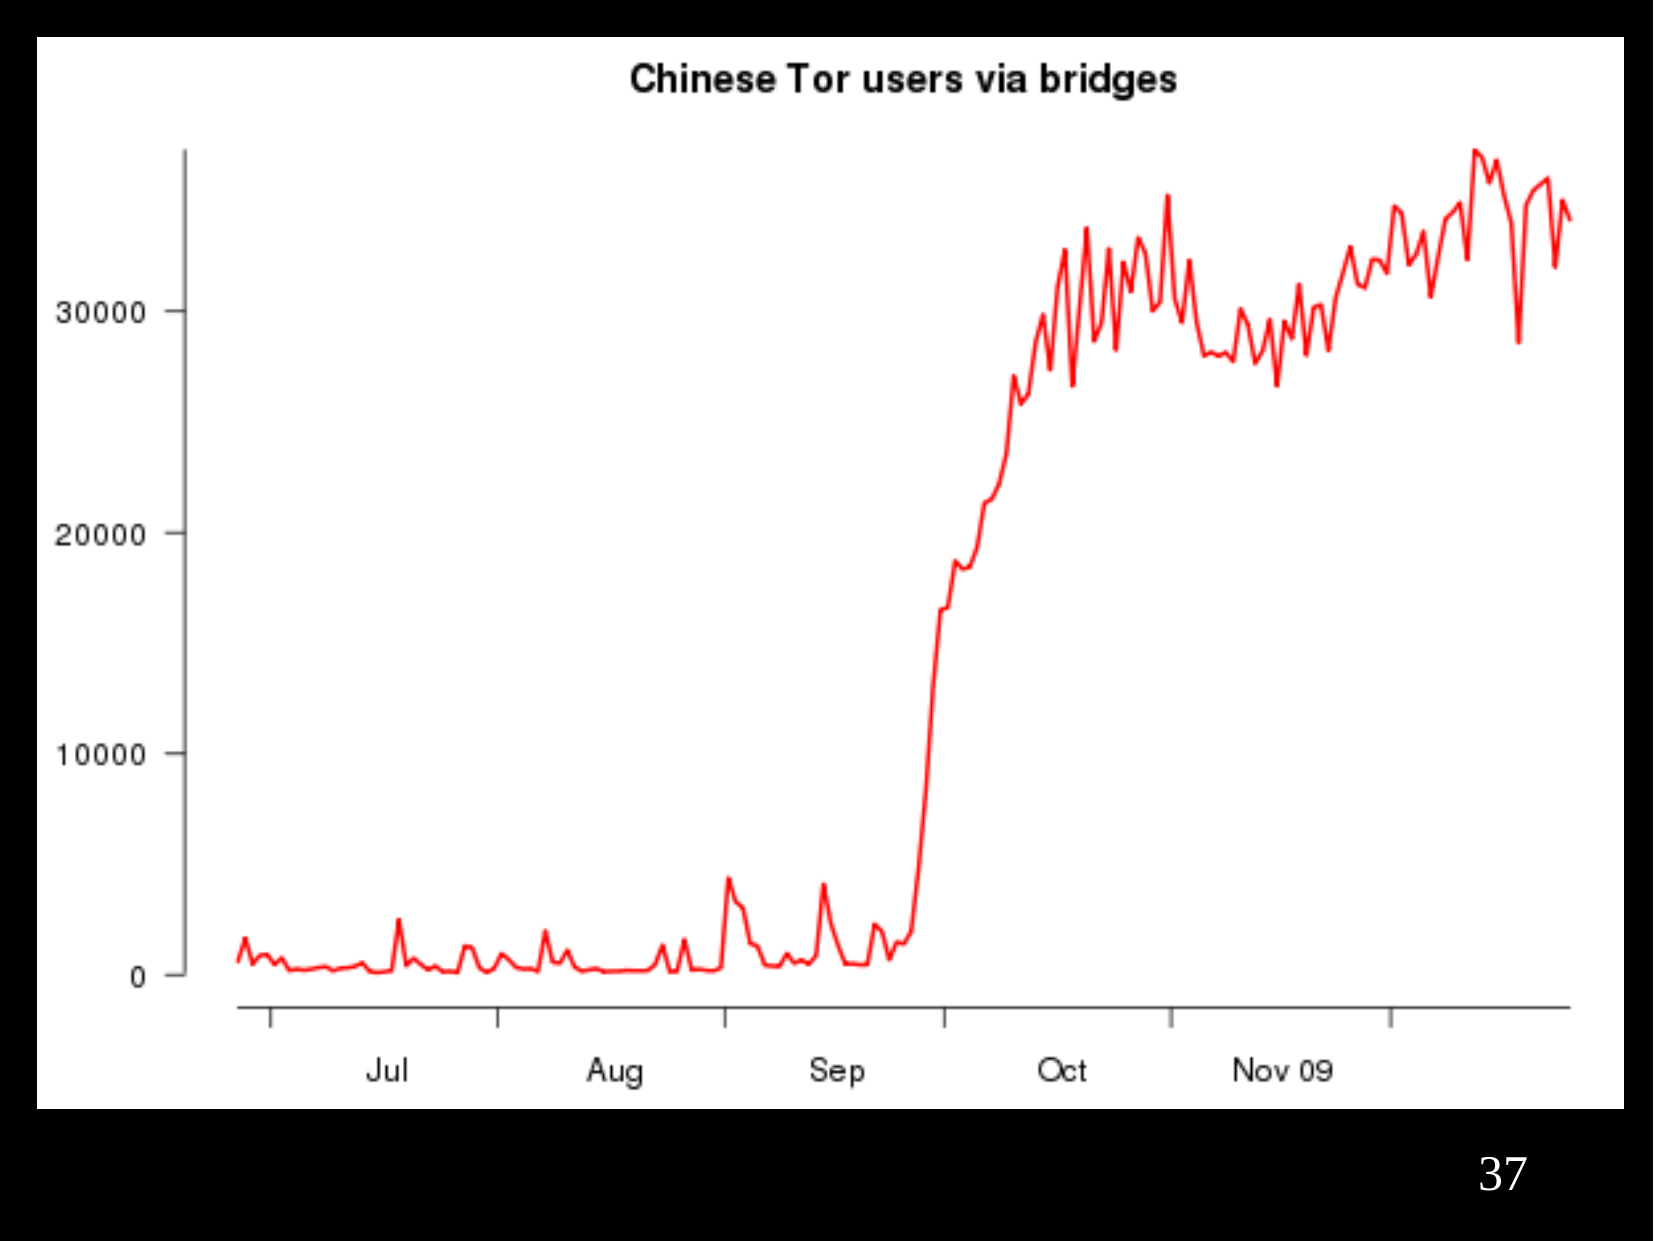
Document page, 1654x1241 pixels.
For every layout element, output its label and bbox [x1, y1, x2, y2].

picture [37, 37, 1624, 1109]
